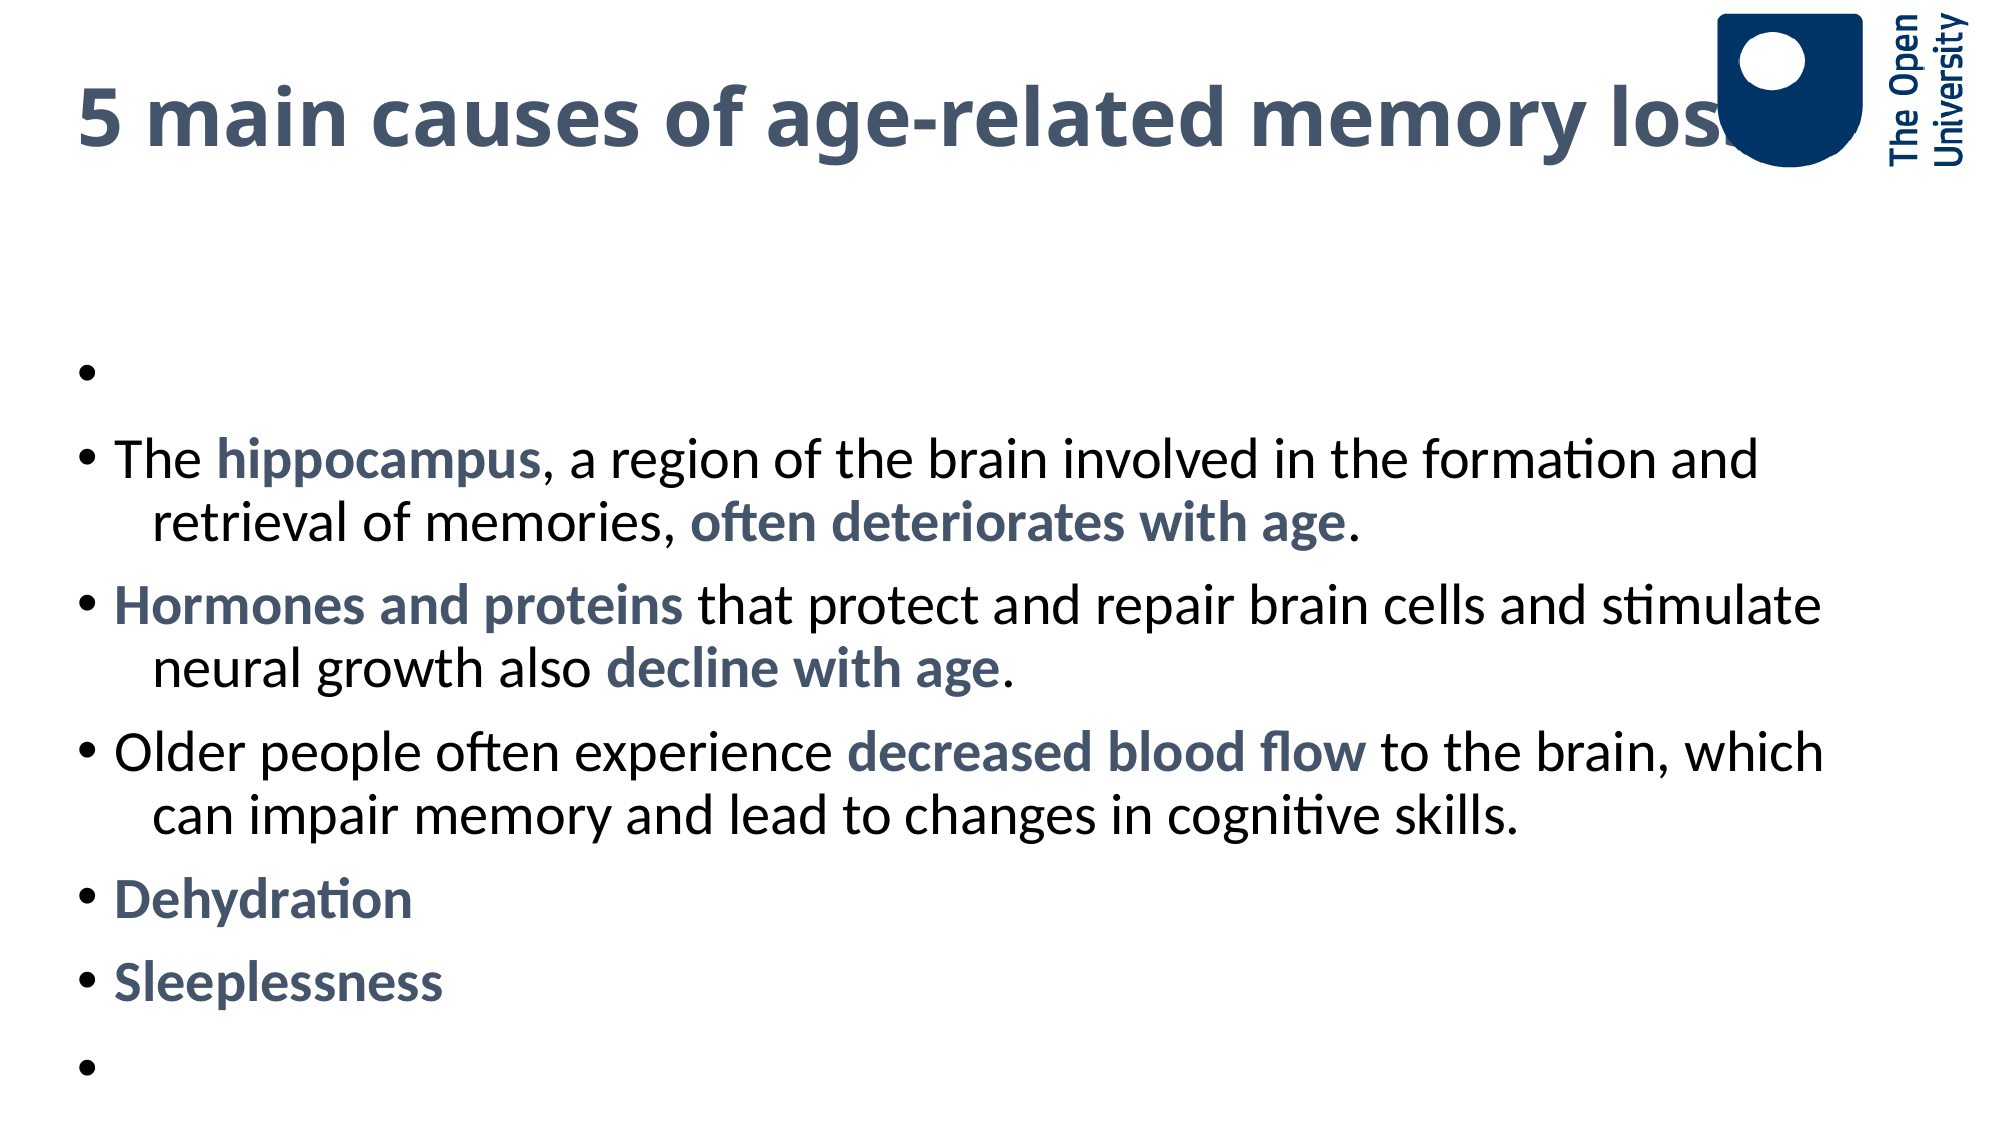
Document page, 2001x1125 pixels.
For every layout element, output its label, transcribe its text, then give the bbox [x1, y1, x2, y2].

list The hippocampus, a region of the brain involved in the formation and retrieval of memories, often deteriorates with age. Hormones and proteins that protect and repair brain cells and stimulate neural growth also decline with age. Older people often experience decreased blood flow to the brain, which can impair memory and lead to changes in cognitive skills. Dehydration Sleeplessness [62, 330, 1878, 1044]
picture [1716, 10, 1971, 170]
title 5 main causes of age-related memory loss [62, 60, 1788, 278]
